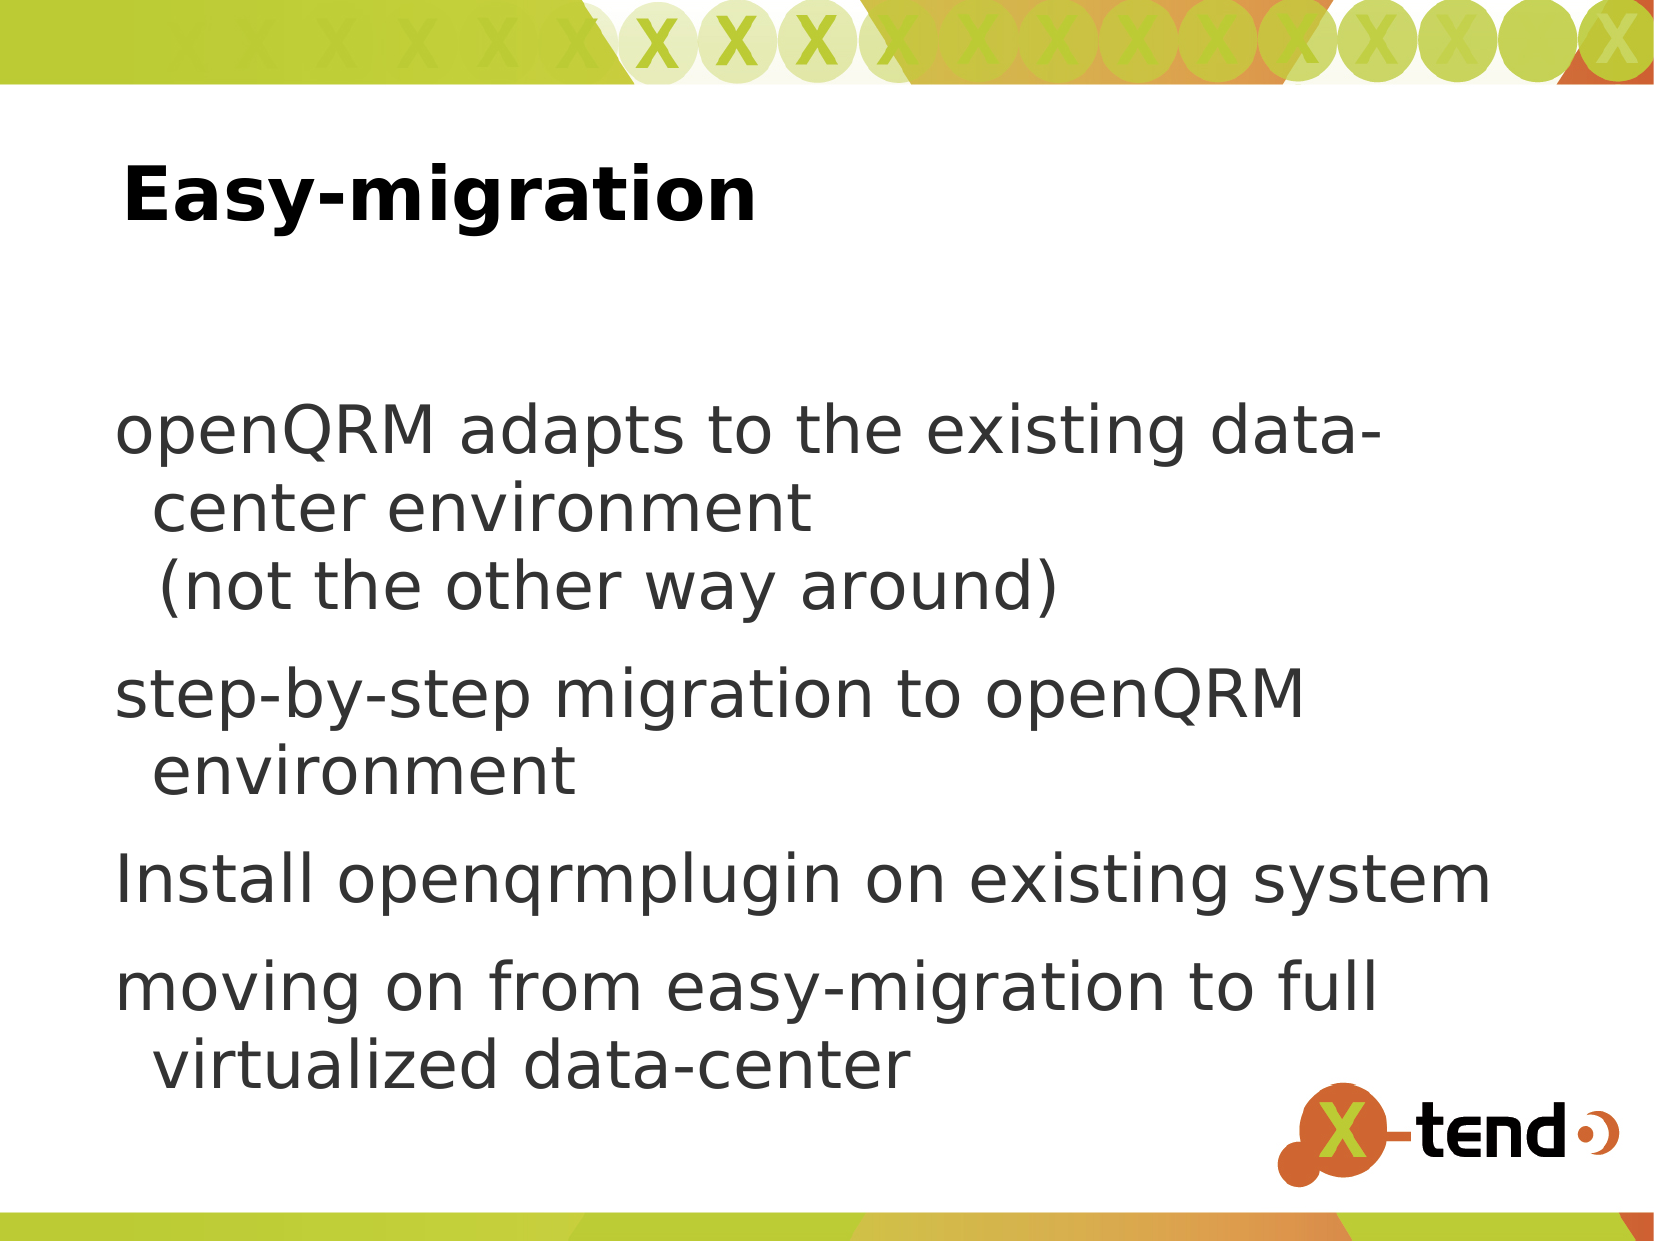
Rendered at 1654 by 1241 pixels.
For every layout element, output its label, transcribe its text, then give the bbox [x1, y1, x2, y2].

text_box openQRM adapts to the existing data-center environment (not the other way around) step-by-step migration to openQRM environment Install openqrmplugin on existing system moving on from easy-migration to full virtualized data-center [113, 391, 1546, 1206]
picture [0, 0, 1654, 1241]
title Easy-migration [121, 91, 1534, 299]
